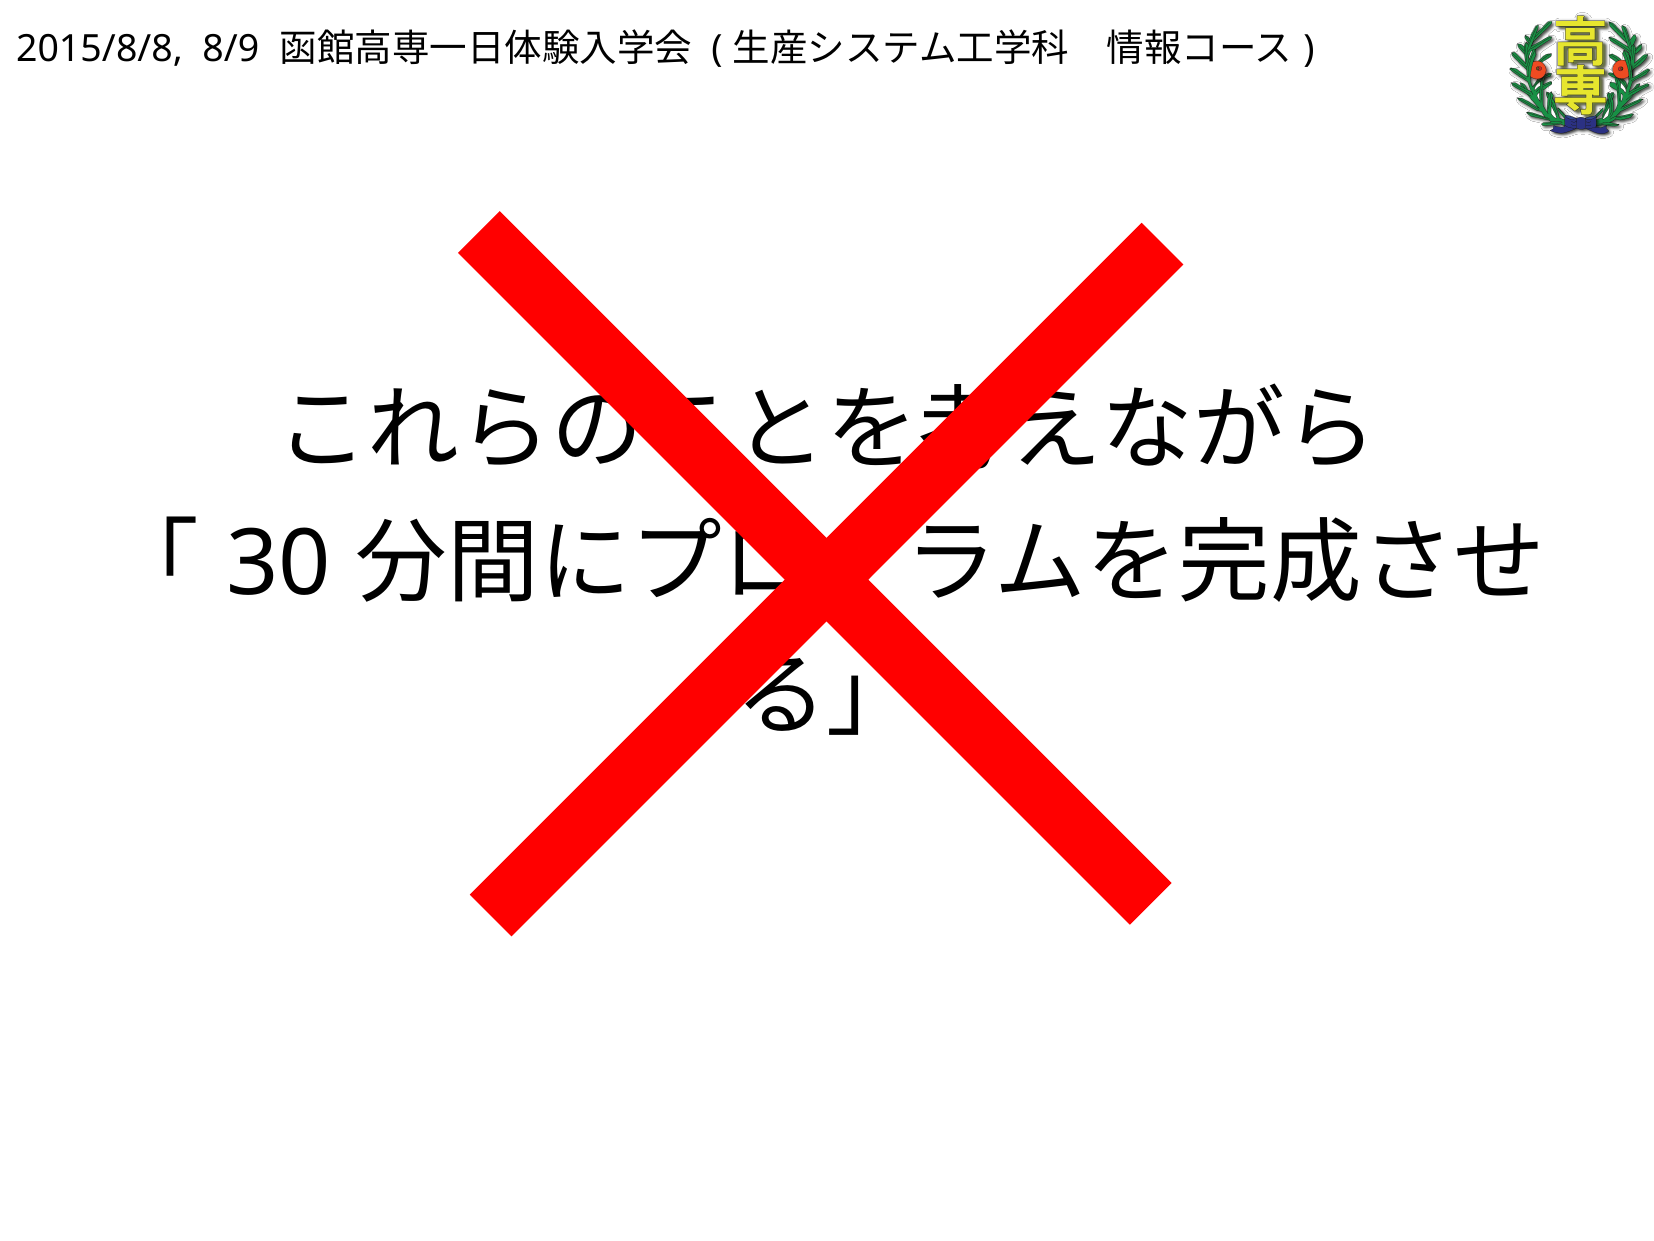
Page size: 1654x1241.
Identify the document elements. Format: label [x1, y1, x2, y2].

list [82, 290, 1571, 1010]
picture [1506, 0, 1654, 157]
list [580, 290, 1073, 537]
